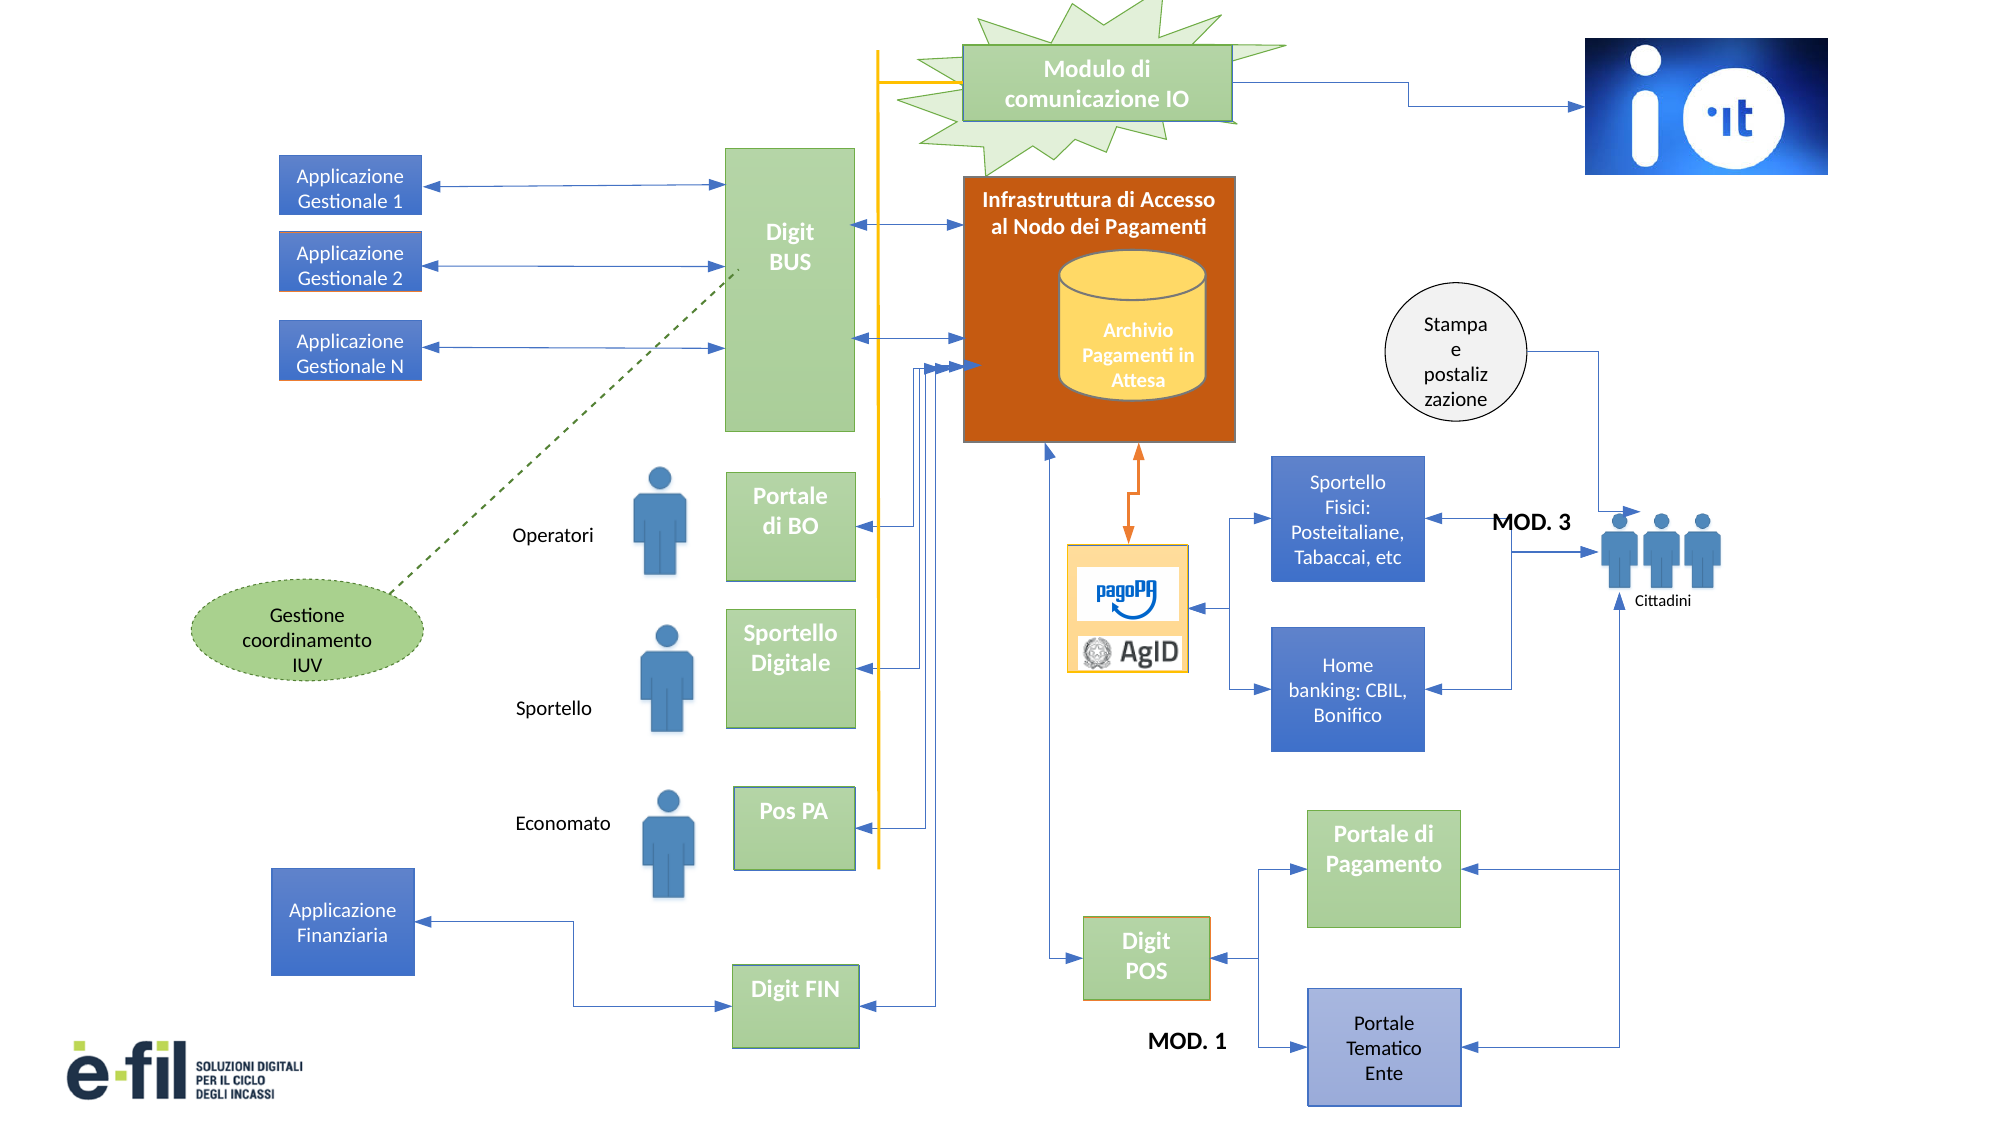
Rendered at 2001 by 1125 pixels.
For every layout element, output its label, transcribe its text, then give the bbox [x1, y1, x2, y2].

text_box Digit BUS [726, 148, 855, 431]
text_box Operatori [491, 514, 616, 555]
text_box Portale di Pagamento [1308, 810, 1461, 928]
text_box Pos PA [734, 787, 855, 870]
text_box [1059, 249, 1206, 387]
text_box Nodo [1067, 545, 1188, 672]
text_box Infrastruttura di Accesso al Nodo dei Pagamenti [964, 177, 1235, 442]
text_box Digit FIN [732, 965, 859, 1048]
text_box Cittadini [1574, 582, 1752, 618]
picture [636, 622, 699, 740]
picture [1077, 567, 1179, 621]
text_box ApplicazioneGestionale N [279, 321, 421, 380]
text_box MOD. 3 [1470, 498, 1594, 544]
picture [629, 464, 692, 583]
text_box Sportello Digitale [726, 609, 855, 728]
text_box [918, 57, 963, 81]
text_box MOD. 1 [1128, 1016, 1247, 1063]
text_box Portale Tematico Ente [1308, 988, 1461, 1106]
text_box Modulo di comunicazione IO [963, 45, 1232, 121]
text_box Digit POS [1083, 917, 1210, 1000]
text_box Applicazione Finanziaria [272, 868, 414, 975]
text_box ApplicazioneGestionale 1 [279, 155, 421, 214]
text_box ApplicazioneGestionale 2 [279, 232, 421, 291]
picture [1598, 511, 1724, 582]
picture [1585, 38, 1828, 175]
text_box Portale di BO [726, 473, 855, 581]
picture [1078, 636, 1182, 670]
text_box [1216, 120, 1238, 125]
text_box [897, 89, 1167, 177]
text_box [978, 0, 1287, 62]
picture [44, 1035, 318, 1104]
picture [638, 787, 700, 906]
text_box Sportello Fisici: Posteitaliane, Tabaccai, etc [1272, 456, 1424, 581]
text_box Home banking: CBIL, Bonifico [1272, 627, 1424, 752]
text_box Economato [492, 801, 635, 843]
text_box Stampa e postalizzazione [1385, 282, 1527, 422]
text_box Gestione coordinamento IUV [191, 579, 424, 681]
text_box Archivio Pagamenti in Attesa [1066, 309, 1211, 400]
text_box Sportello [492, 687, 617, 728]
